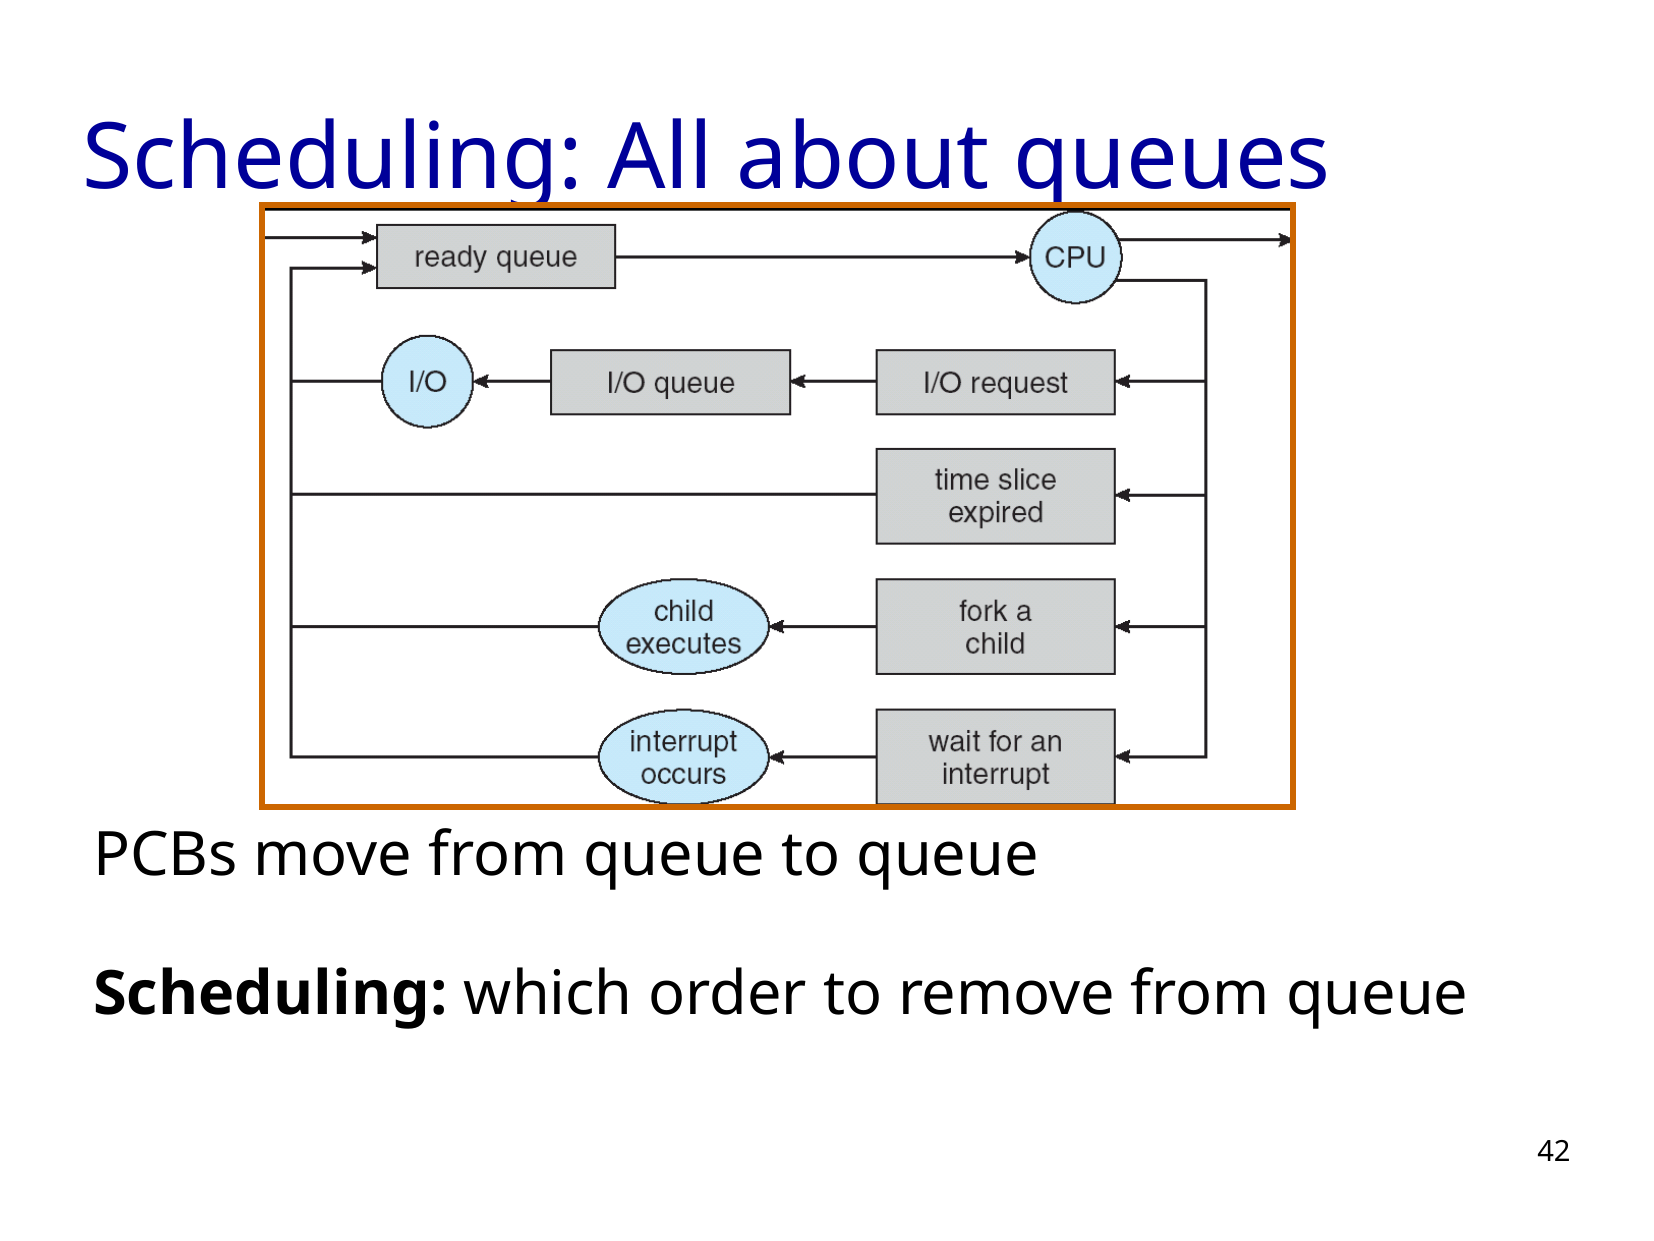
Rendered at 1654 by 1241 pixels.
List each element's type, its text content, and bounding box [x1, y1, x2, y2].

title Scheduling: All about queues [82, 49, 1571, 257]
list PCBs move from queue to queue Scheduling: which order to remove from queue [60, 810, 1571, 1096]
picture [265, 207, 1291, 804]
